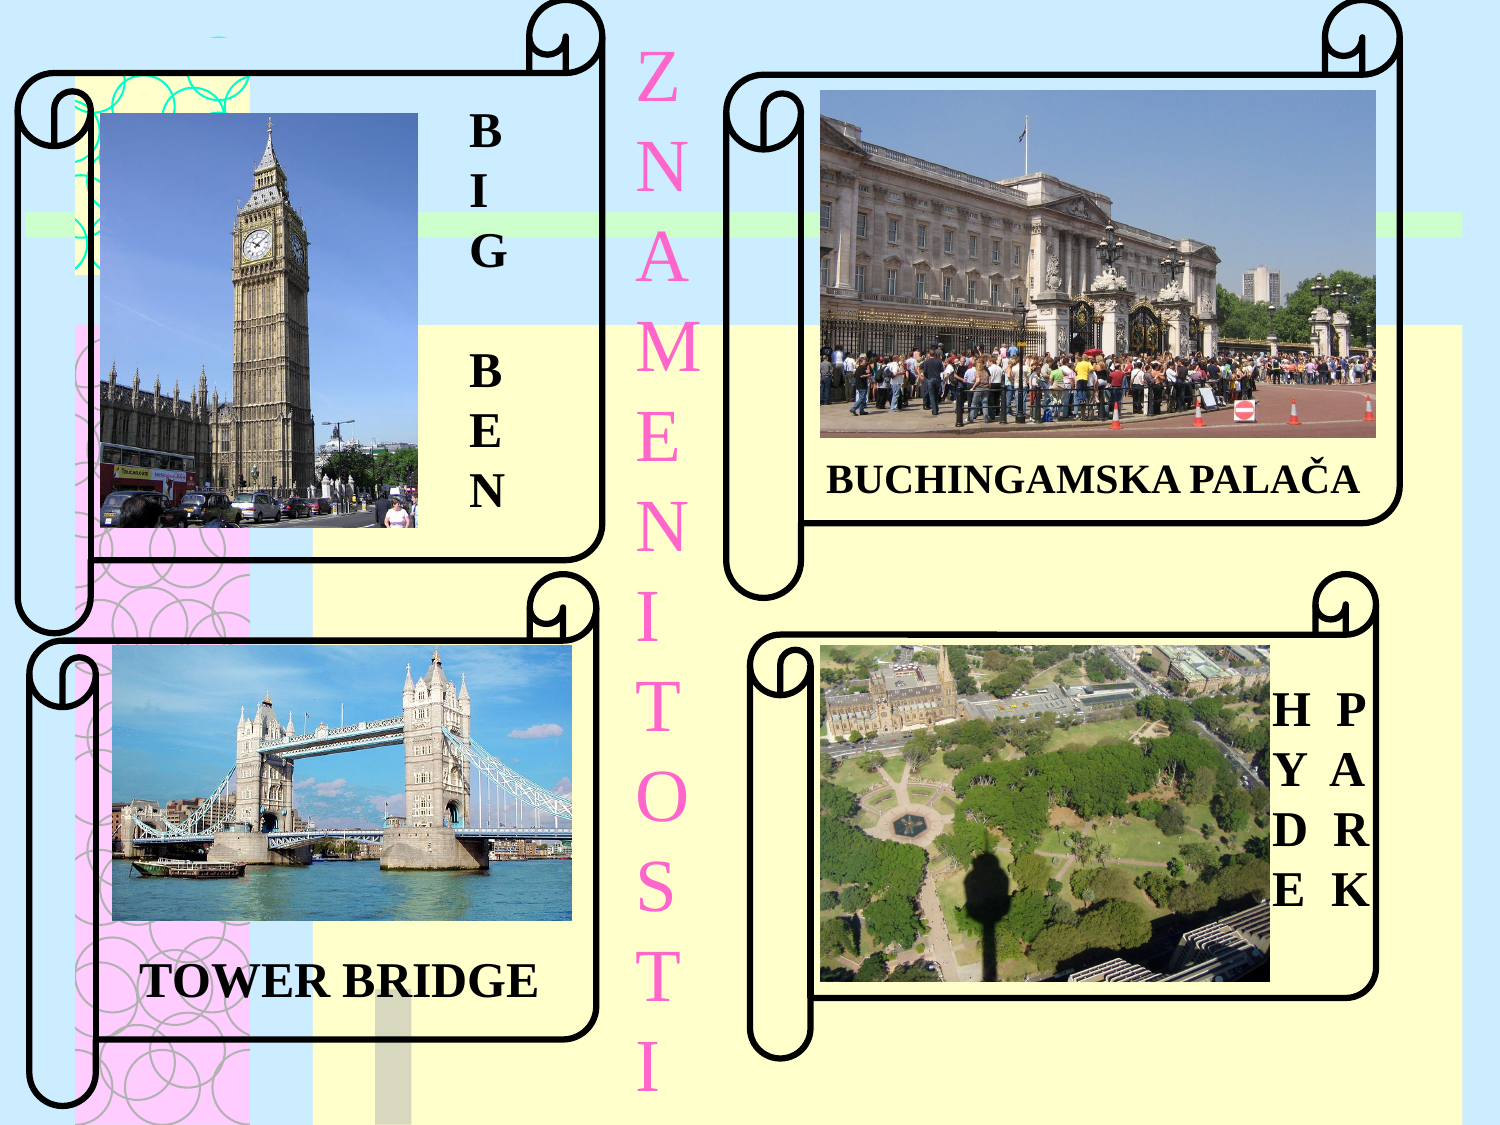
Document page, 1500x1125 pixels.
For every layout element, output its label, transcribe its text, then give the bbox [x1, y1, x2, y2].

picture [820, 90, 1376, 438]
text_box BUCHINGAMSKA PALAČA [811, 444, 1376, 510]
text_box TOWER BRIDGE [124, 940, 555, 1016]
text_box B I G B E N [454, 90, 620, 585]
text_box Z N A M E N I T O S T I [620, 18, 717, 1125]
picture [112, 645, 572, 921]
text_box B I G B E N [454, 90, 599, 557]
picture [100, 113, 418, 528]
text_box H P Y A D R E K [1258, 668, 1386, 924]
text_box B I G B E N [545, 578, 581, 585]
picture [820, 645, 1270, 982]
